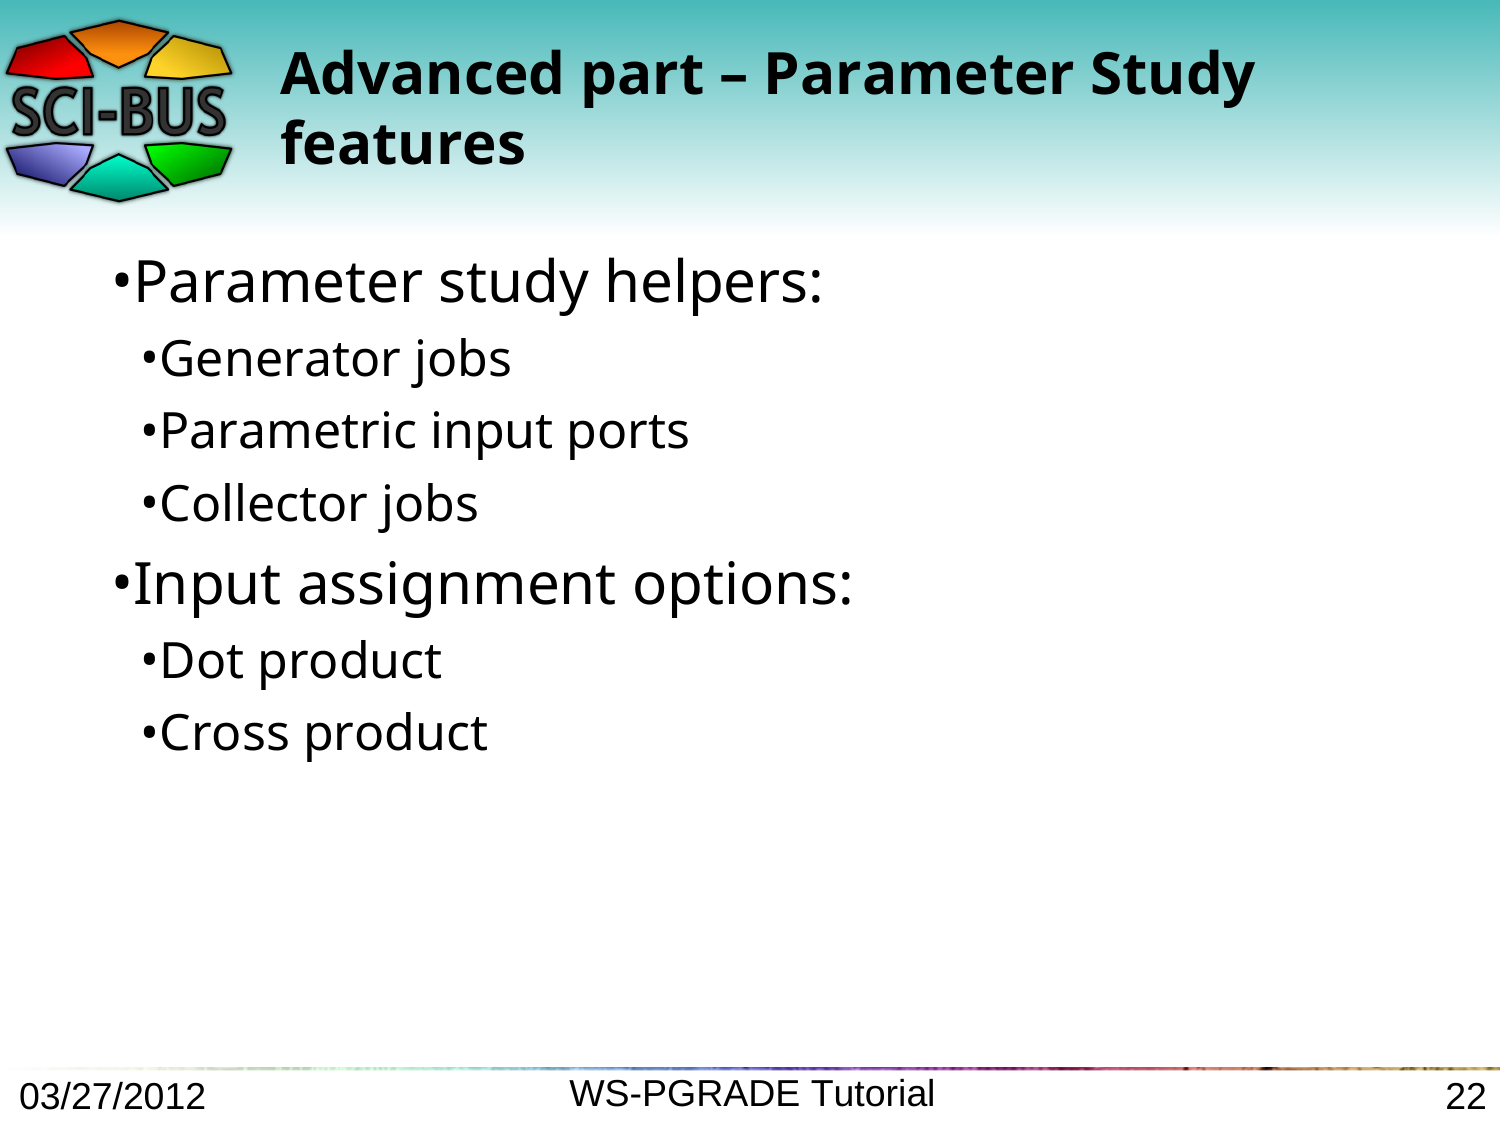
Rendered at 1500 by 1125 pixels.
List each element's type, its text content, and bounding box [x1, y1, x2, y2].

picture [0, 1067, 1500, 1125]
title Advanced part – Parameter Study features [265, 29, 1477, 183]
picture [0, 15, 237, 207]
list Parameter study helpers: Generator jobs Parametric input ports Collector jobs Input assignment options: Dot product Cross product [87, 236, 1426, 957]
